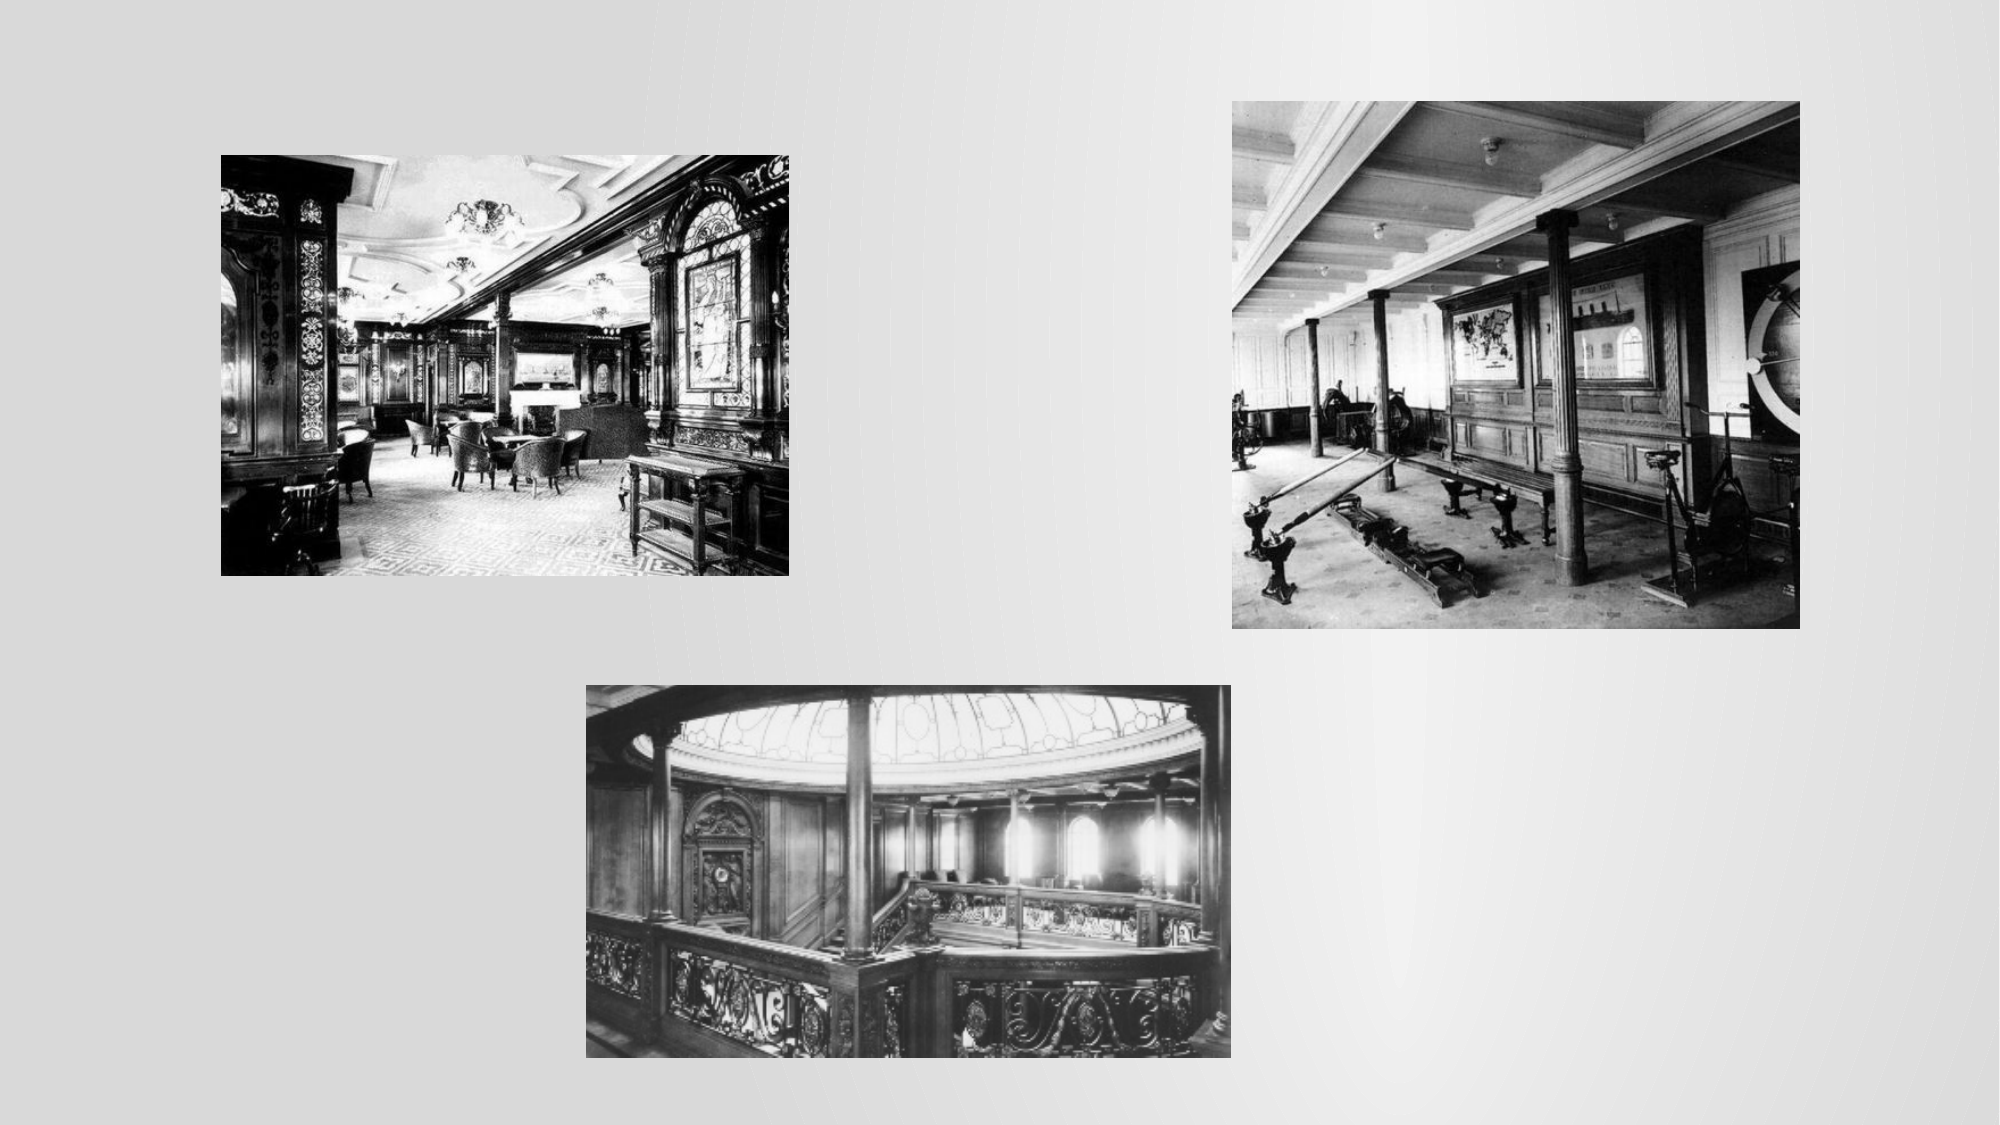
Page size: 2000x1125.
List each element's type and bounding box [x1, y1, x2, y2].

picture [1232, 101, 1800, 630]
picture [586, 685, 1231, 1058]
picture [221, 155, 789, 576]
